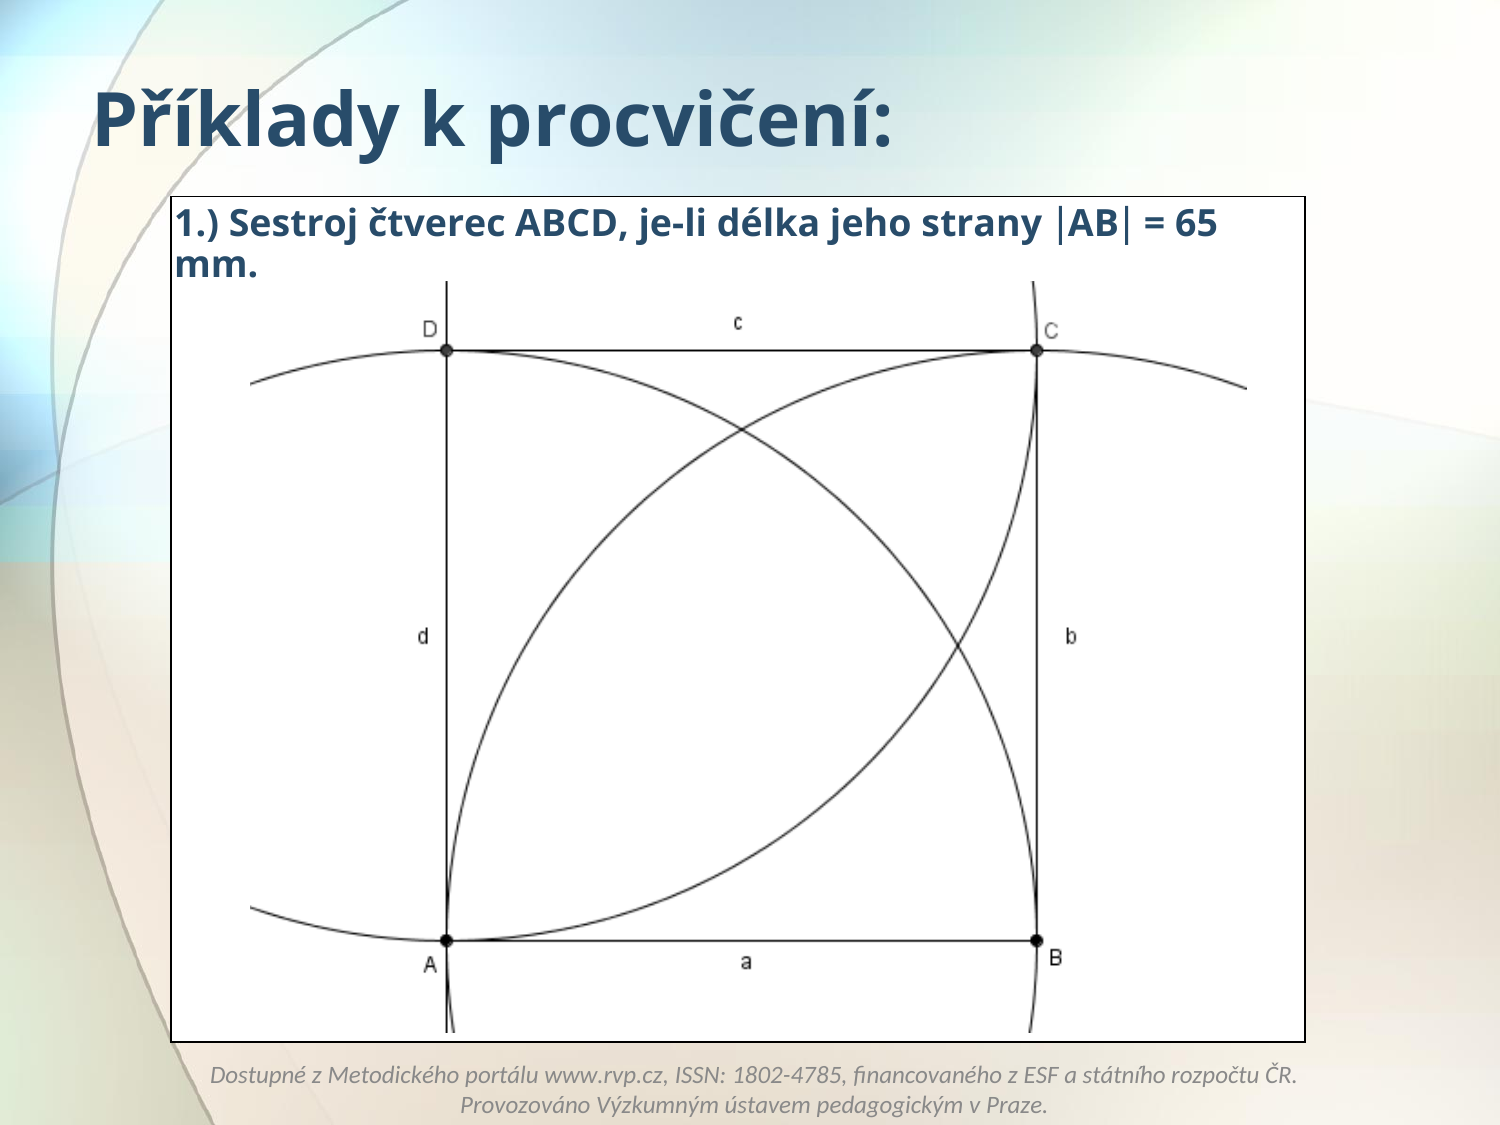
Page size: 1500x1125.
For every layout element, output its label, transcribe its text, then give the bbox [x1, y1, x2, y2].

title Příklady k procvičení: [76, 78, 1412, 173]
text_box [171, 294, 1306, 1042]
picture [0, 0, 1500, 1125]
text_box 1.) Sestroj čtverec ABCD, je-li délka jeho strany AB = 65 mm. [159, 198, 1317, 294]
